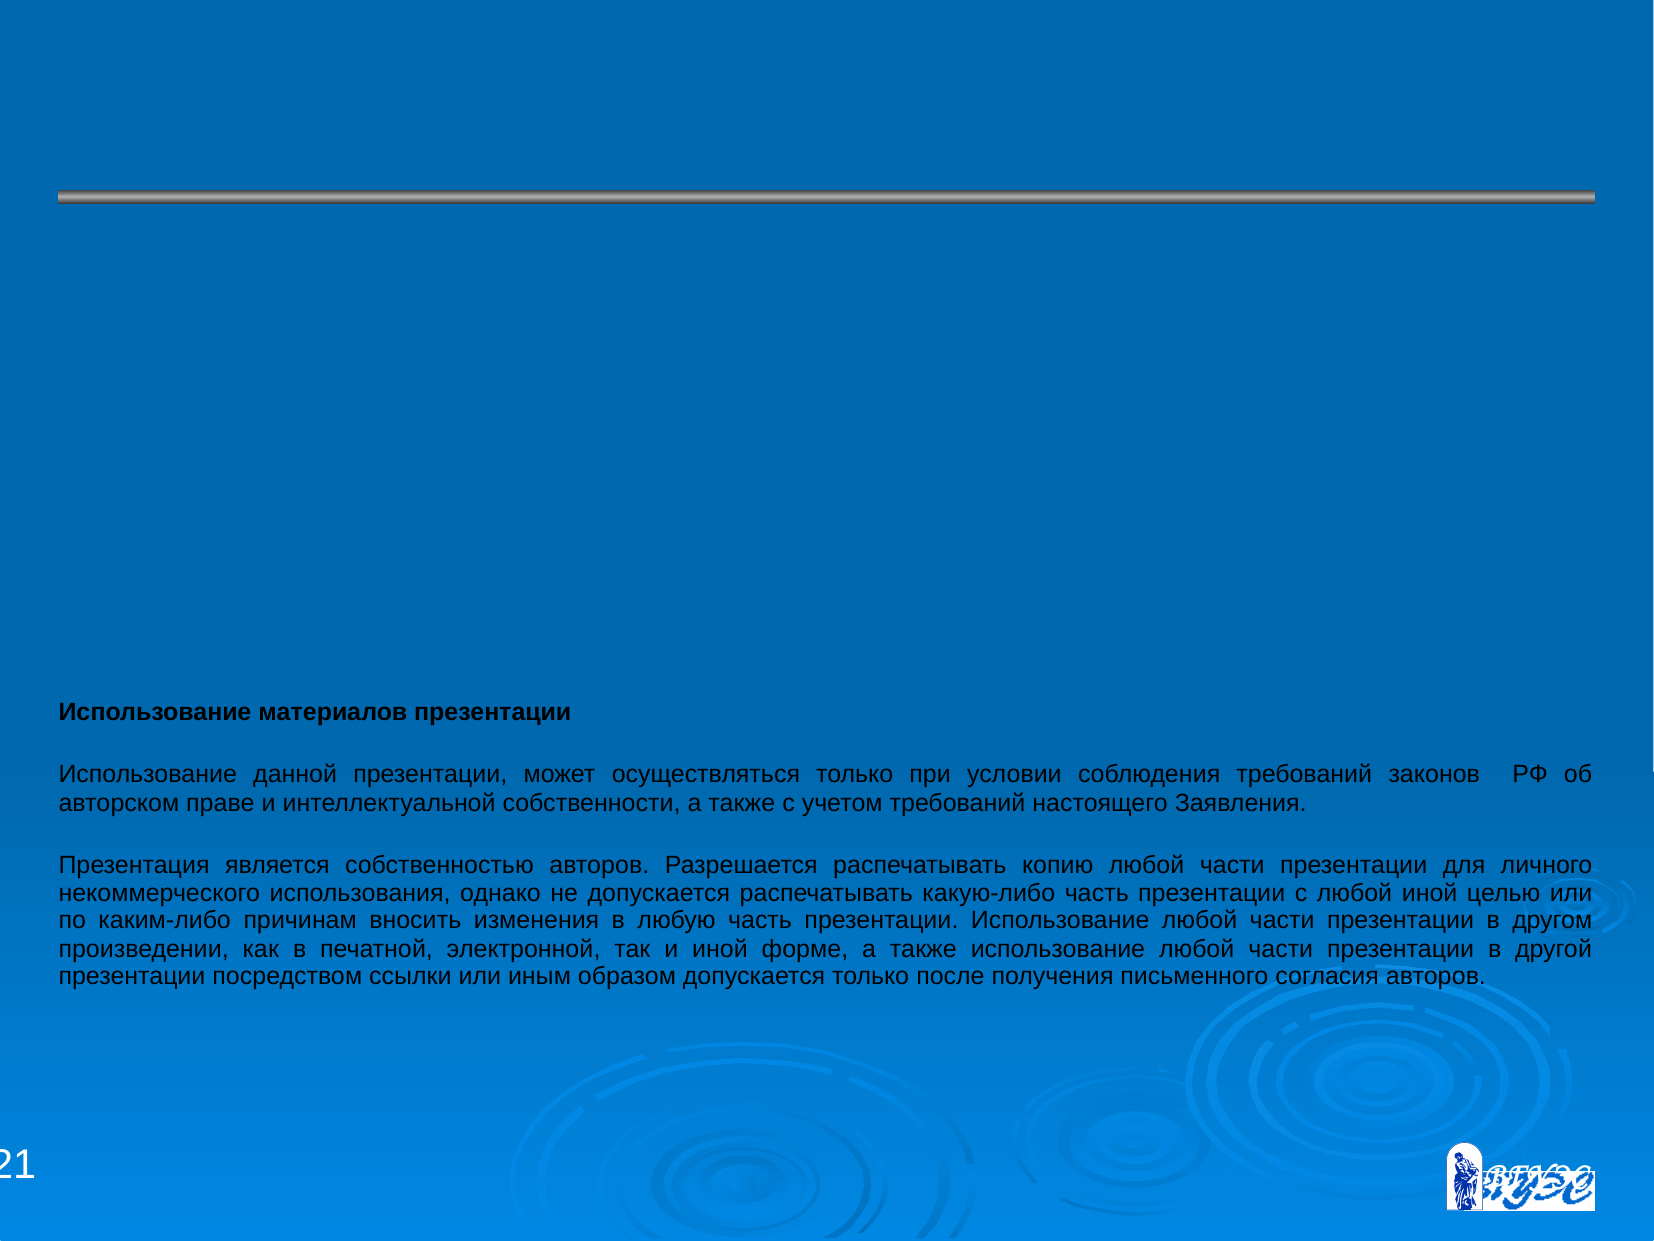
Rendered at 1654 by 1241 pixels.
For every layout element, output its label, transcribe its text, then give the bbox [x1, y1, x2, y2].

text_box Использование материалов презентации Использование данной презентации, может осуществляться только при условии соблюдения требований законов РФ об авторском праве и интеллектуальной собственности, а также с учетом требований настоящего Заявления. Презентация является собственностью авторов. Разрешается распечатывать копию любой части презентации для личного некоммерческого использования, однако не допускается распечатывать какую-либо часть презентации с любой иной целью или по каким-либо причинам вносить изменения в любую часть презентации. Использование любой части презентации в другом произведении, как в печатной, электронной, так и иной форме, а также использование любой части презентации в другой презентации посредством ссылки или иным образом допускается только после получения письменного согласия авторов. [58, 698, 1596, 1141]
picture [1446, 1142, 1595, 1211]
text_box [58, 190, 1595, 204]
text_box <номер> [0, 1140, 180, 1188]
